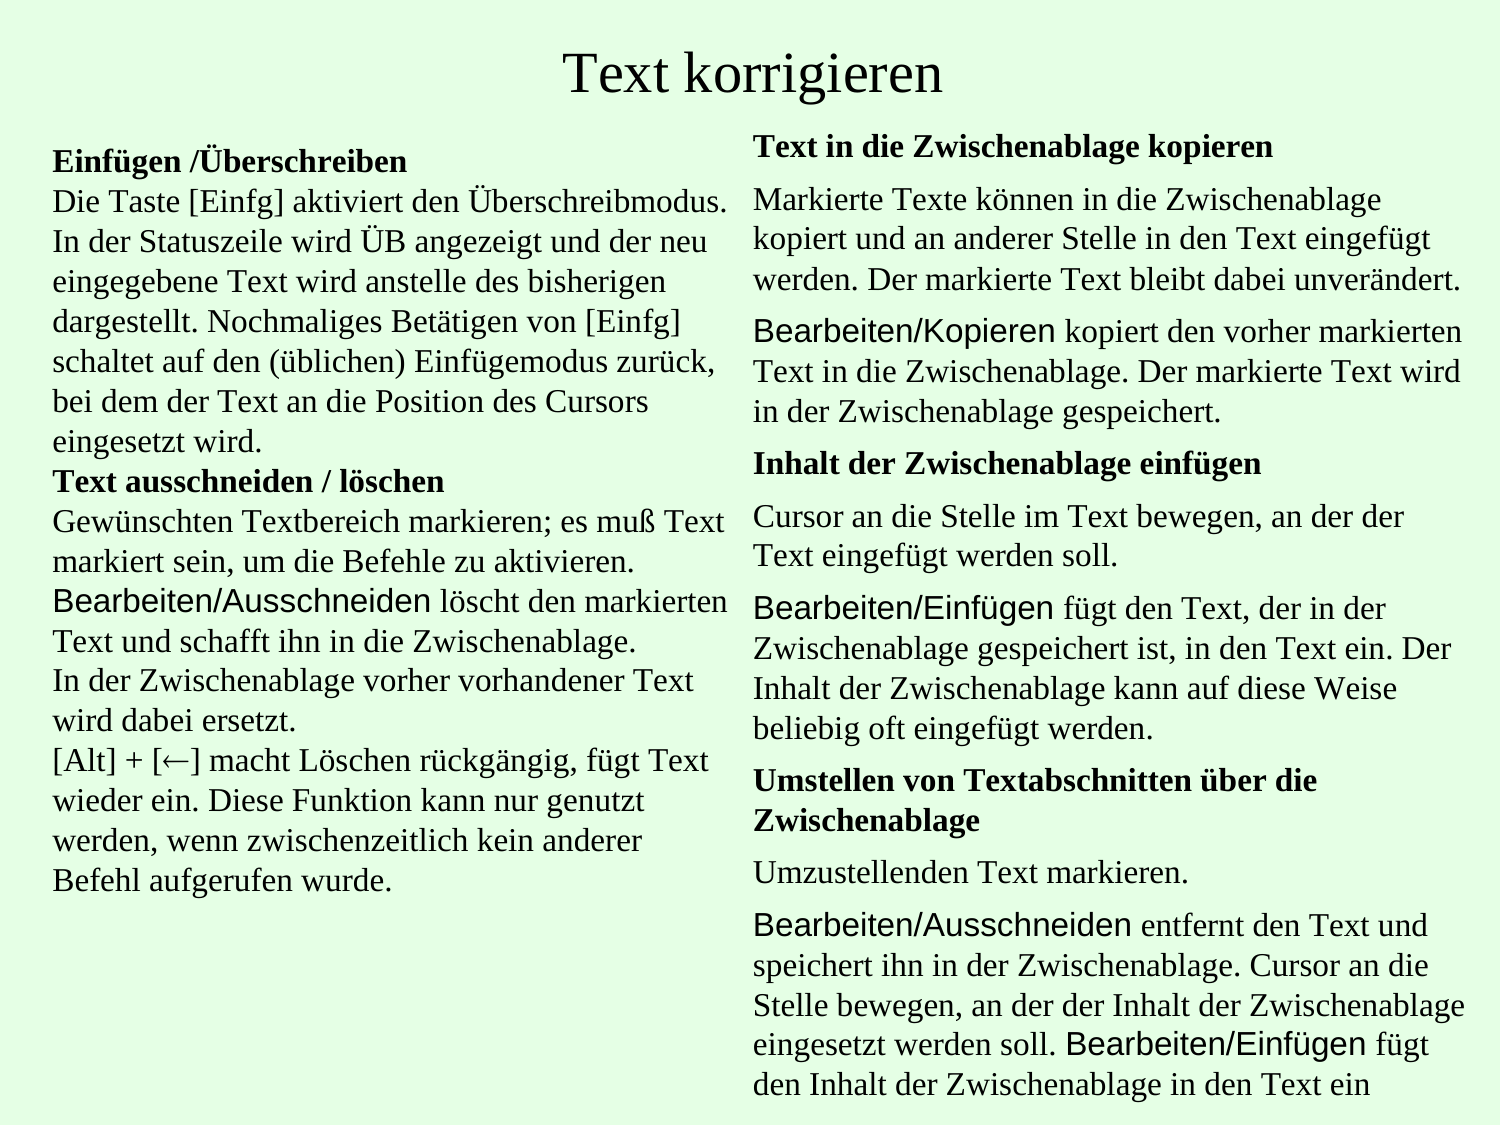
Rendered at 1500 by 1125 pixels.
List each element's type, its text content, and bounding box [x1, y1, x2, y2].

text_box Einfügen /Überschreiben Die Taste [Einfg] aktiviert den Überschreibmodus. In der Statuszeile wird ÜB angezeigt und der neu eingegebene Text wird anstelle des bisherigen dargestellt. Nochmaliges Betätigen von [Einfg] schaltet auf den (üblichen) Einfügemodus zurück, bei dem der Text an die Position des Cursors eingesetzt wird. Text ausschneiden / löschen Gewünschten Textbereich markieren; es muß Text markiert sein, um die Befehle zu aktivieren. Bearbeiten/Ausschneiden löscht den markierten Text und schafft ihn in die Zwischenablage. In der Zwischenablage vorher vorhandener Text wird dabei ersetzt. [Alt] + [] macht Löschen rückgängig, fügt Text wieder ein. Diese Funktion kann nur genutzt werden, wenn zwischenzeitlich kein anderer Befehl aufgerufen wurde. [37, 131, 738, 906]
title Text korrigieren [115, 18, 1391, 119]
text_box Text in die Zwischenablage kopieren Markierte Texte können in die Zwischenablage kopiert und an anderer Stelle in den Text eingefügt werden. Der markierte Text bleibt dabei unverändert. Bearbeiten/Kopieren kopiert den vorher markierten Text in die Zwischenablage. Der markierte Text wird in der Zwischenablage gespeichert. Inhalt der Zwischenablage einfügen Cursor an die Stelle im Text bewegen, an der der Text eingefügt werden soll. Bearbeiten/Einfügen fügt den Text, der in der Zwischenablage gespeichert ist, in den Text ein. Der Inhalt der Zwischenablage kann auf diese Weise beliebig oft eingefügt werden. Umstellen von Textabschnitten über die Zwischenablage Umzustellenden Text markieren. Bearbeiten/Ausschneiden entfernt den Text und speichert ihn in der Zwischenablage. Cursor an die Stelle bewegen, an der der Inhalt der Zwischenablage eingesetzt werden soll. Bearbeiten/Einfügen fügt den Inhalt der Zwischenablage in den Text ein [738, 116, 1489, 1111]
